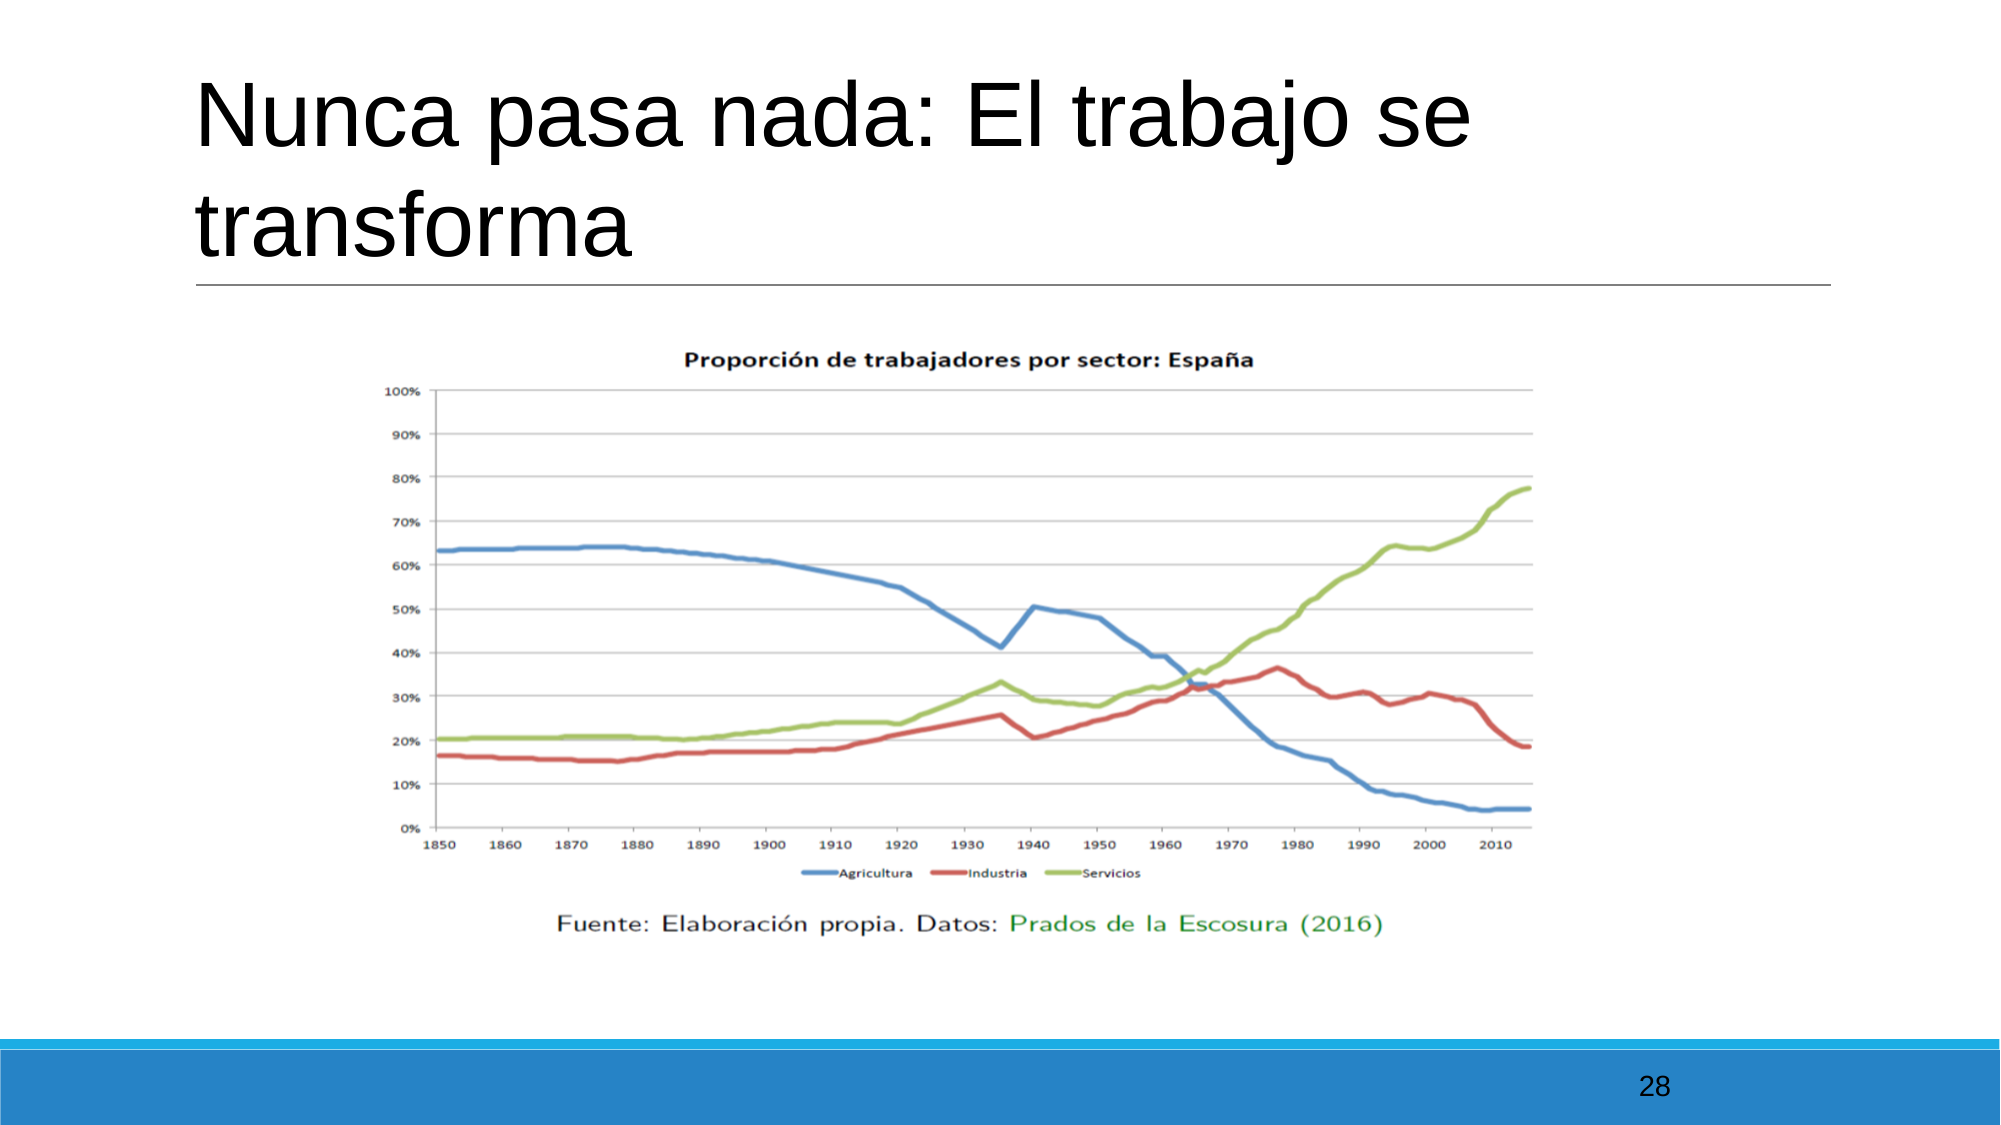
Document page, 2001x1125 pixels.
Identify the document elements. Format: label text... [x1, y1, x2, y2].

picture [338, 302, 1672, 963]
title Nunca pasa nada: El trabajo se transforma [180, 47, 1830, 285]
slide_number <número> [1624, 1059, 1840, 1120]
